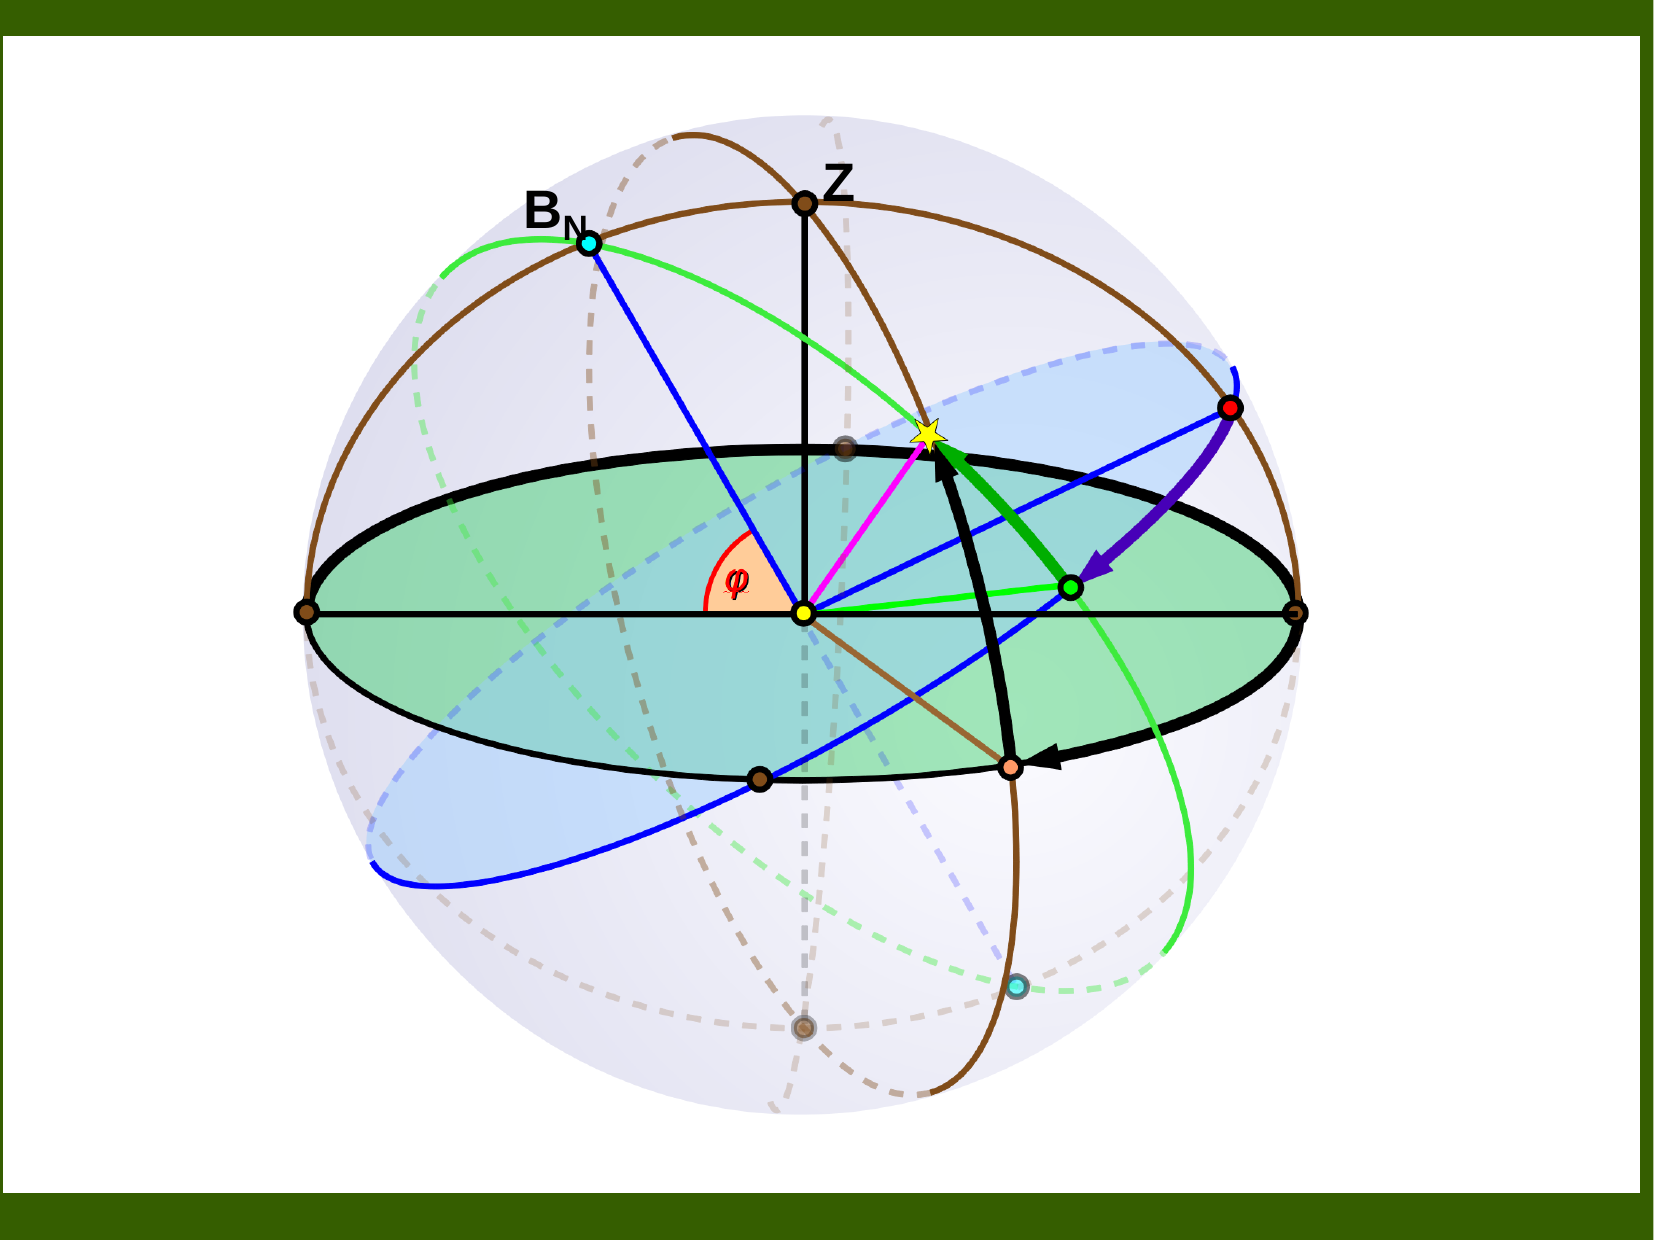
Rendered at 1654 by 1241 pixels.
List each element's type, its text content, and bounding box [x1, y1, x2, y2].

text_box BN [508, 172, 604, 255]
picture [3, 36, 1640, 1193]
text_box Z [807, 145, 871, 221]
